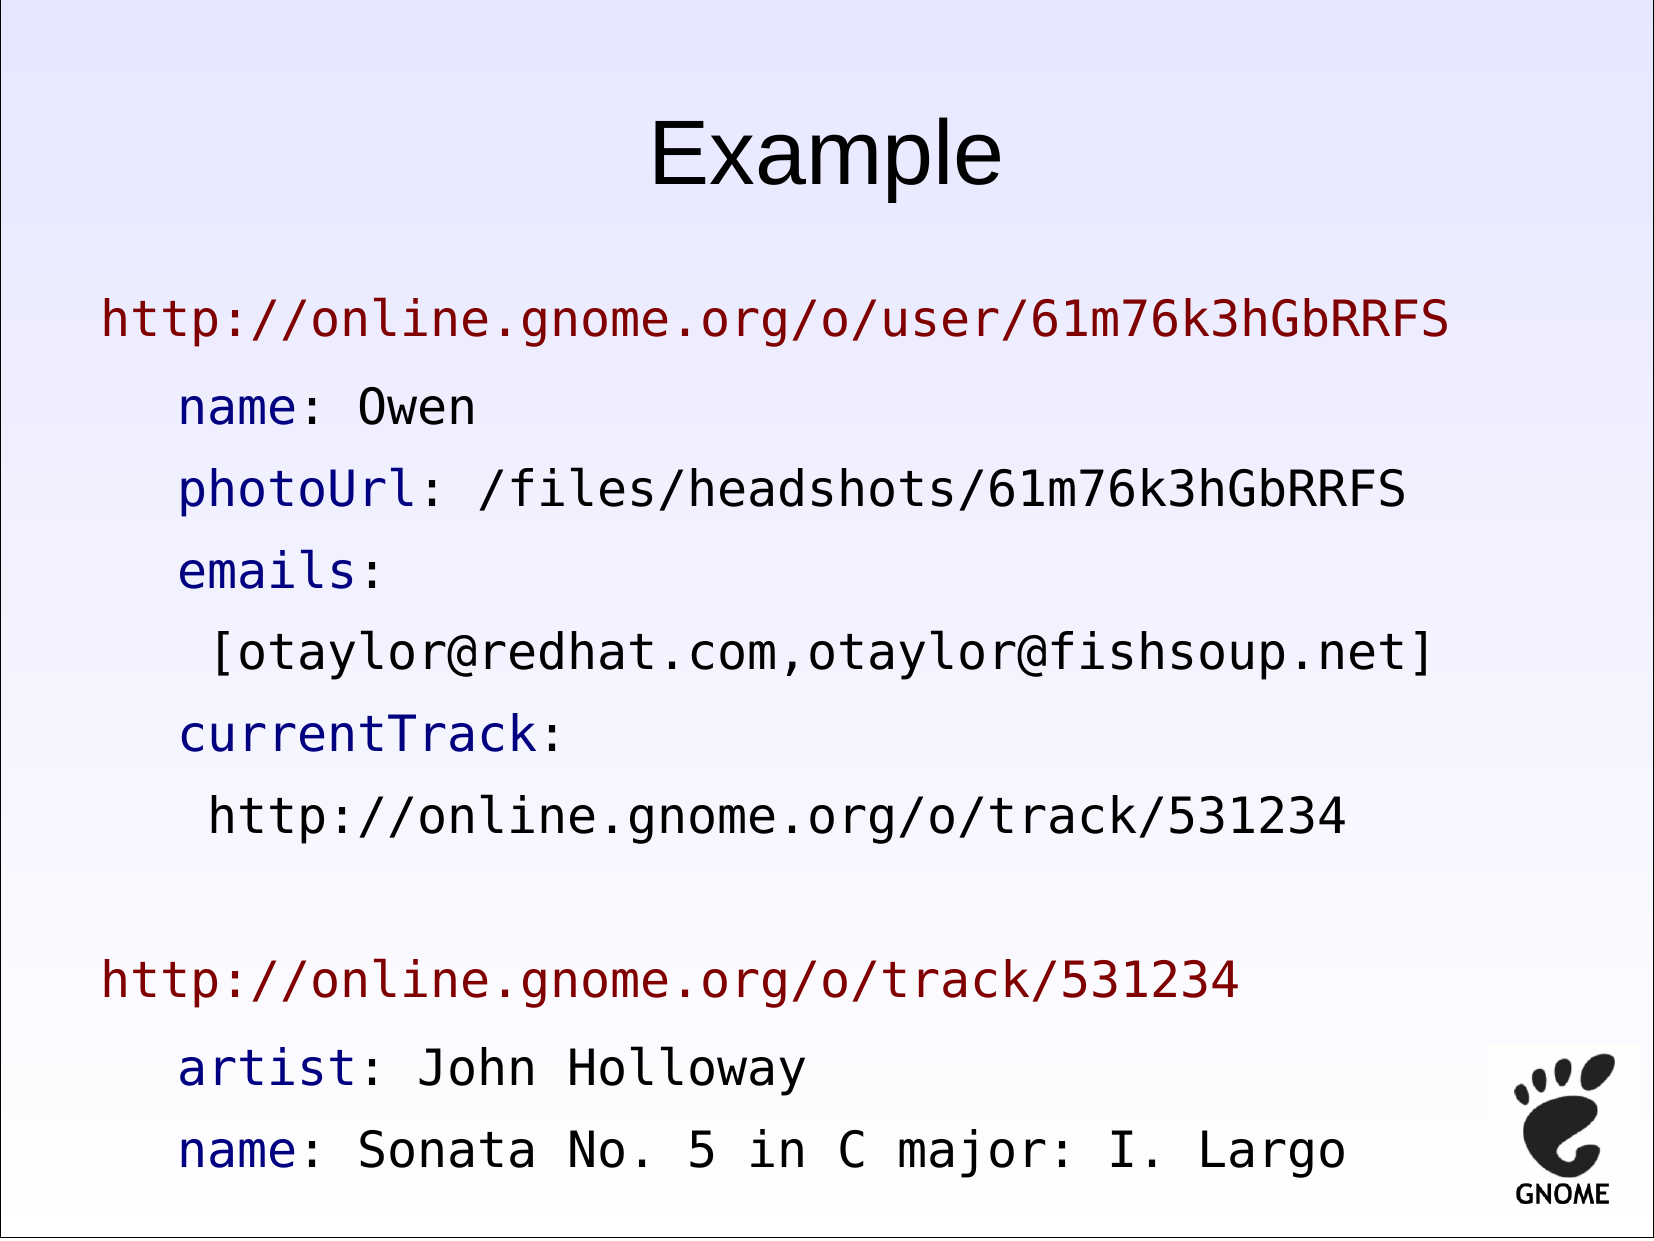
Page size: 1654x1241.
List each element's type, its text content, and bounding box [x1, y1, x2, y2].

title Example [82, 56, 1571, 250]
picture [1571, 1044, 1639, 1216]
list http://online.gnome.org/o/user/61m76k3hGbRRFS name: Owen photoUrl: /files/headshots/61m76k3hGbRRFS emails: [otaylor@redhat.com,otaylor@fishsoup.net] currentTrack: http://online.gnome.org/o/track/531234 http://online.gnome.org/o/track/531234 artist: John Holloway name: Sonata No. 5 in C major: I. Largo [82, 290, 1571, 1241]
